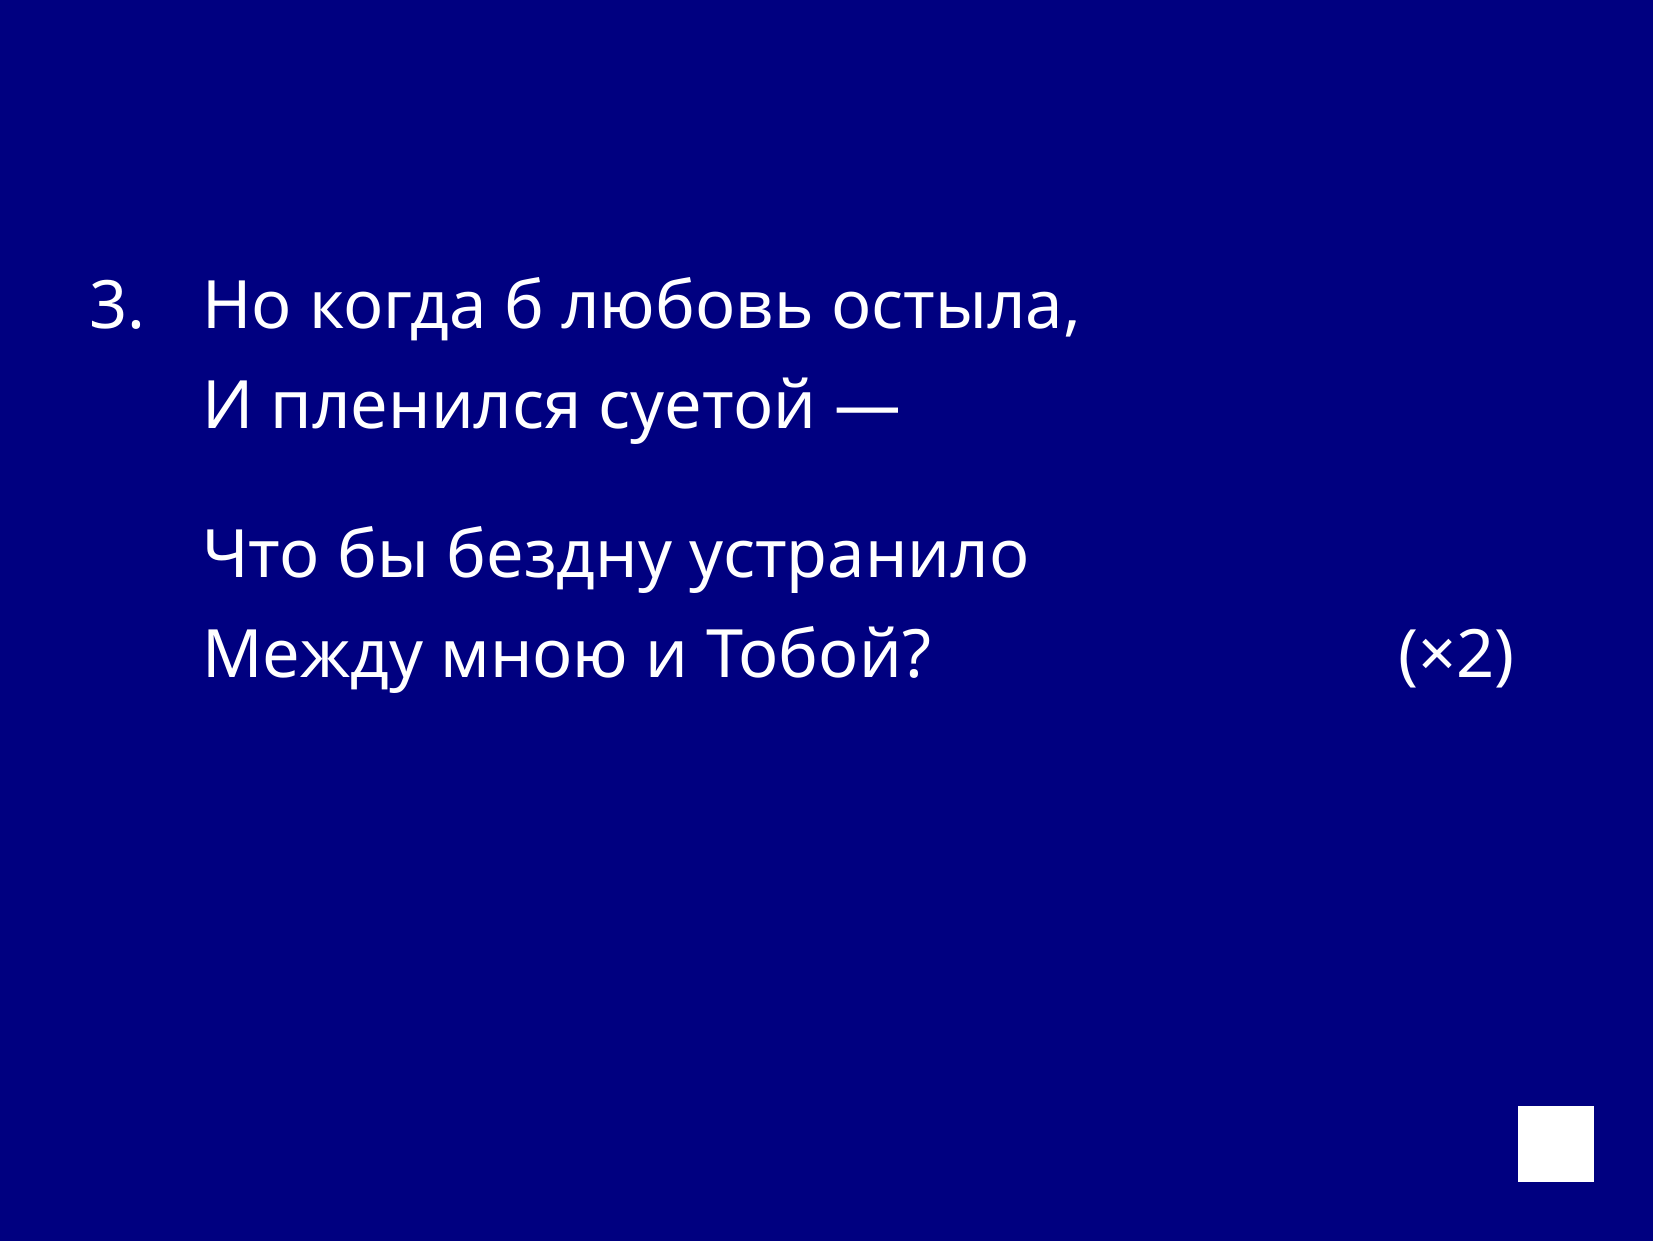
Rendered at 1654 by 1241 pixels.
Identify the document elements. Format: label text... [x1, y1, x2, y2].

text_box 3. Но когда б любовь остыла, И пленился суетой — Что бы бездну устранило Между мною и Тобой? (×2) [75, 150, 1576, 1163]
text_box [1518, 1106, 1594, 1182]
